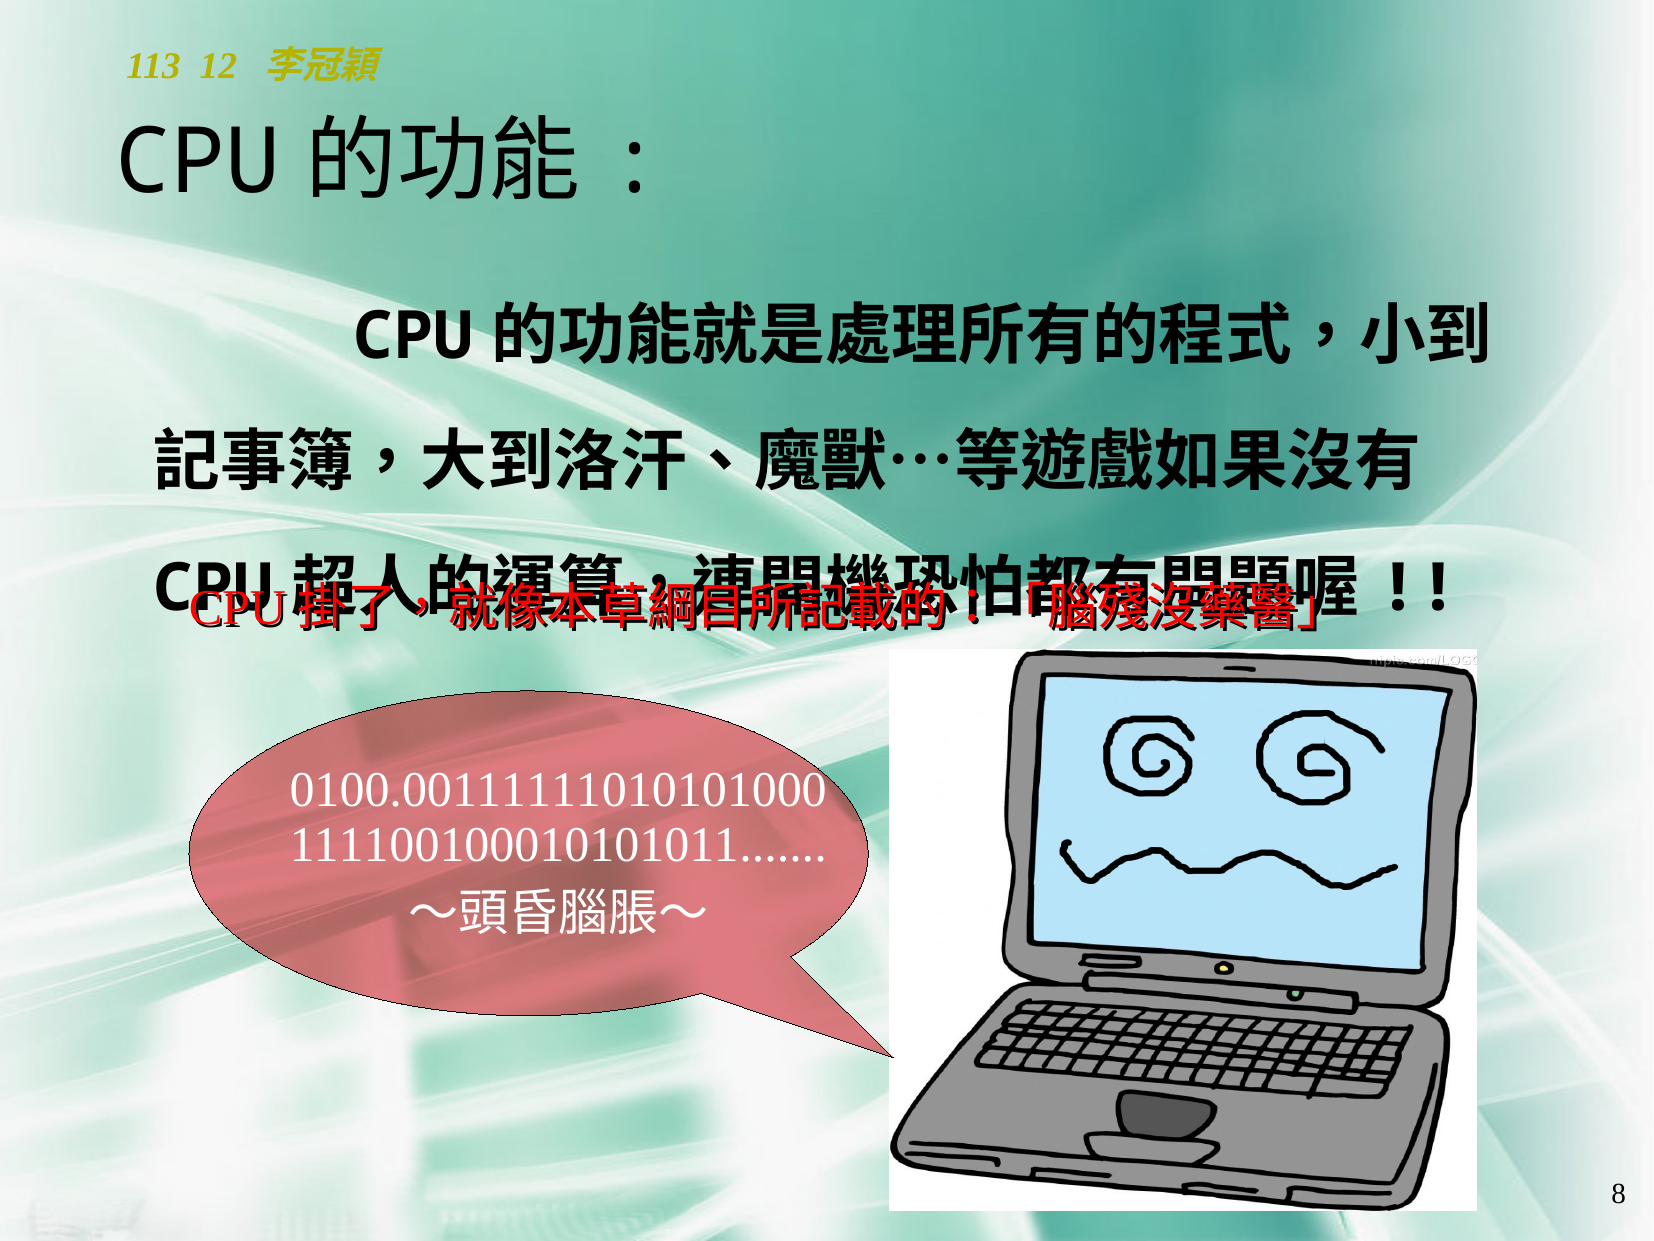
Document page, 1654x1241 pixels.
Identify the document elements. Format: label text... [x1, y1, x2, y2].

picture [0, 0, 1654, 1241]
text_box 0100.00111111010101000 111100100010101011....... ～頭昏腦脹～ [188, 690, 894, 1058]
list CPU的功能就是處理所有的程式，小到 記事簿，大到洛汗、魔獸…等遊戲如果沒有 CPU超人的運算，連開機恐怕都有問題喔!! [82, 160, 1571, 979]
title CPU的功能: [82, 49, 1571, 160]
text_box CPU掛了，就像本草綱目所記載的：「腦殘沒藥醫」 [188, 566, 1430, 627]
